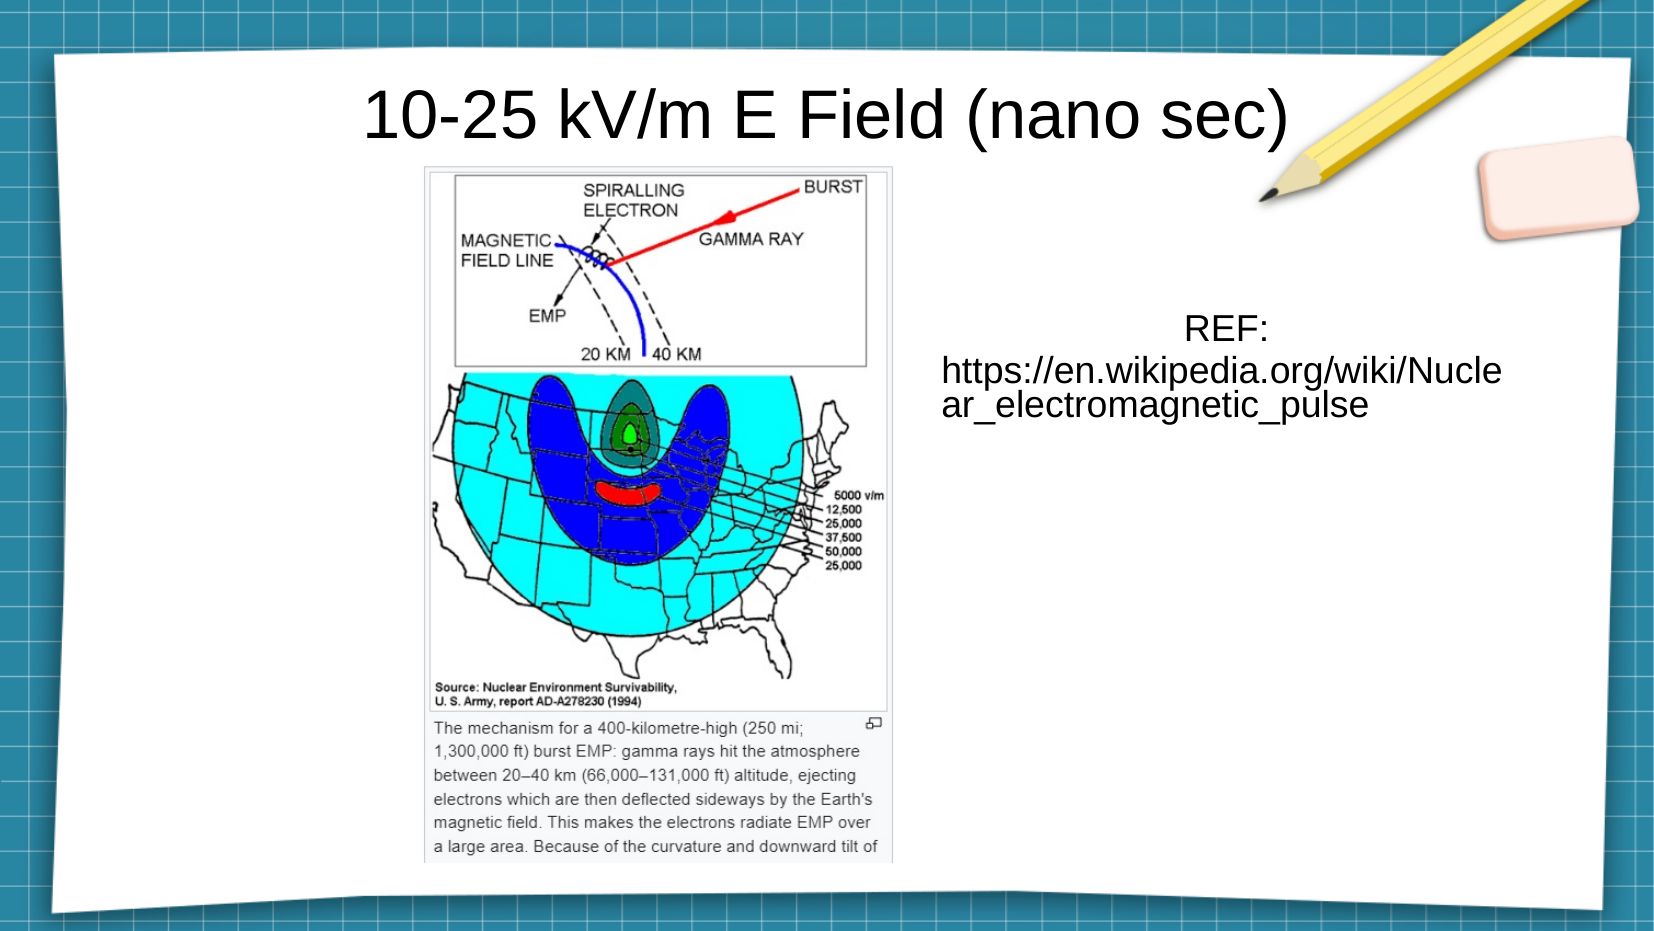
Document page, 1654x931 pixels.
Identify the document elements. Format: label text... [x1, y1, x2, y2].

picture [0, 0, 1654, 931]
text_box REF: https://en.wikipedia.org/wiki/Nuclear_electromagnetic_pulse [926, 300, 1538, 399]
title 10-25 kV/m E Field (nano sec) [82, 37, 1571, 193]
